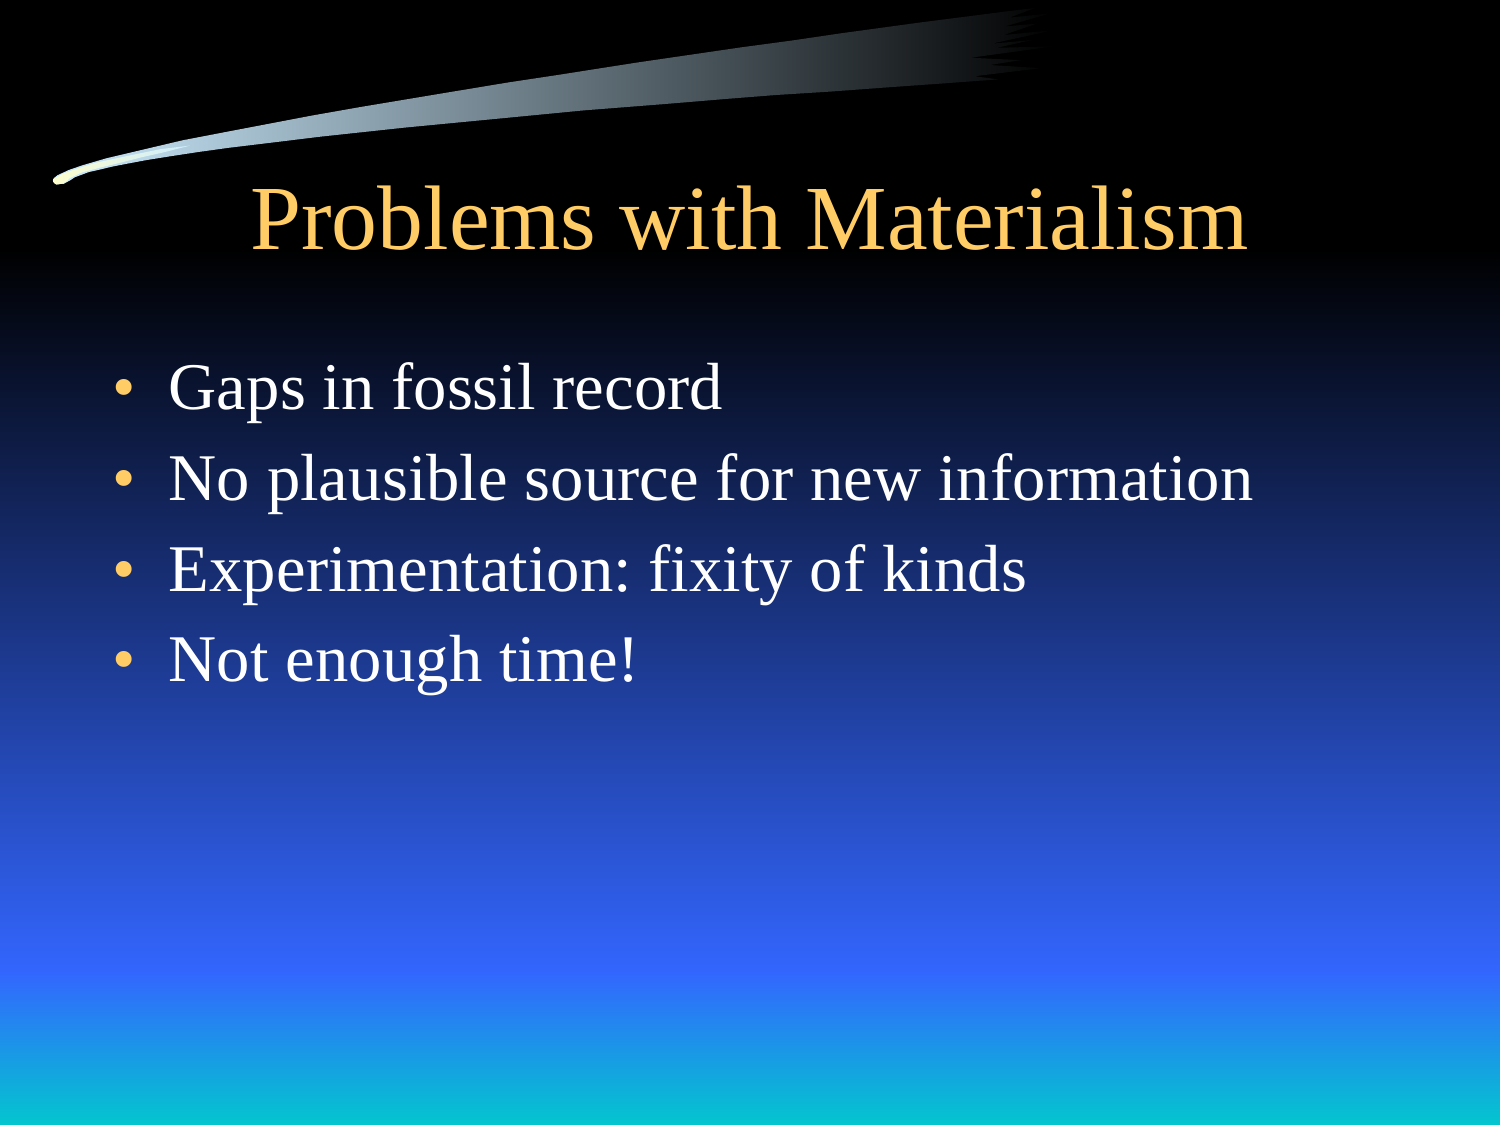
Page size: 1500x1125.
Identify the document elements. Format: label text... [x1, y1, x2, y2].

list Gaps in fossil record No plausible source for new information Experimentation: fixity of kinds Not enough time! [112, 350, 1388, 1003]
title Problems with Materialism [112, 124, 1388, 313]
